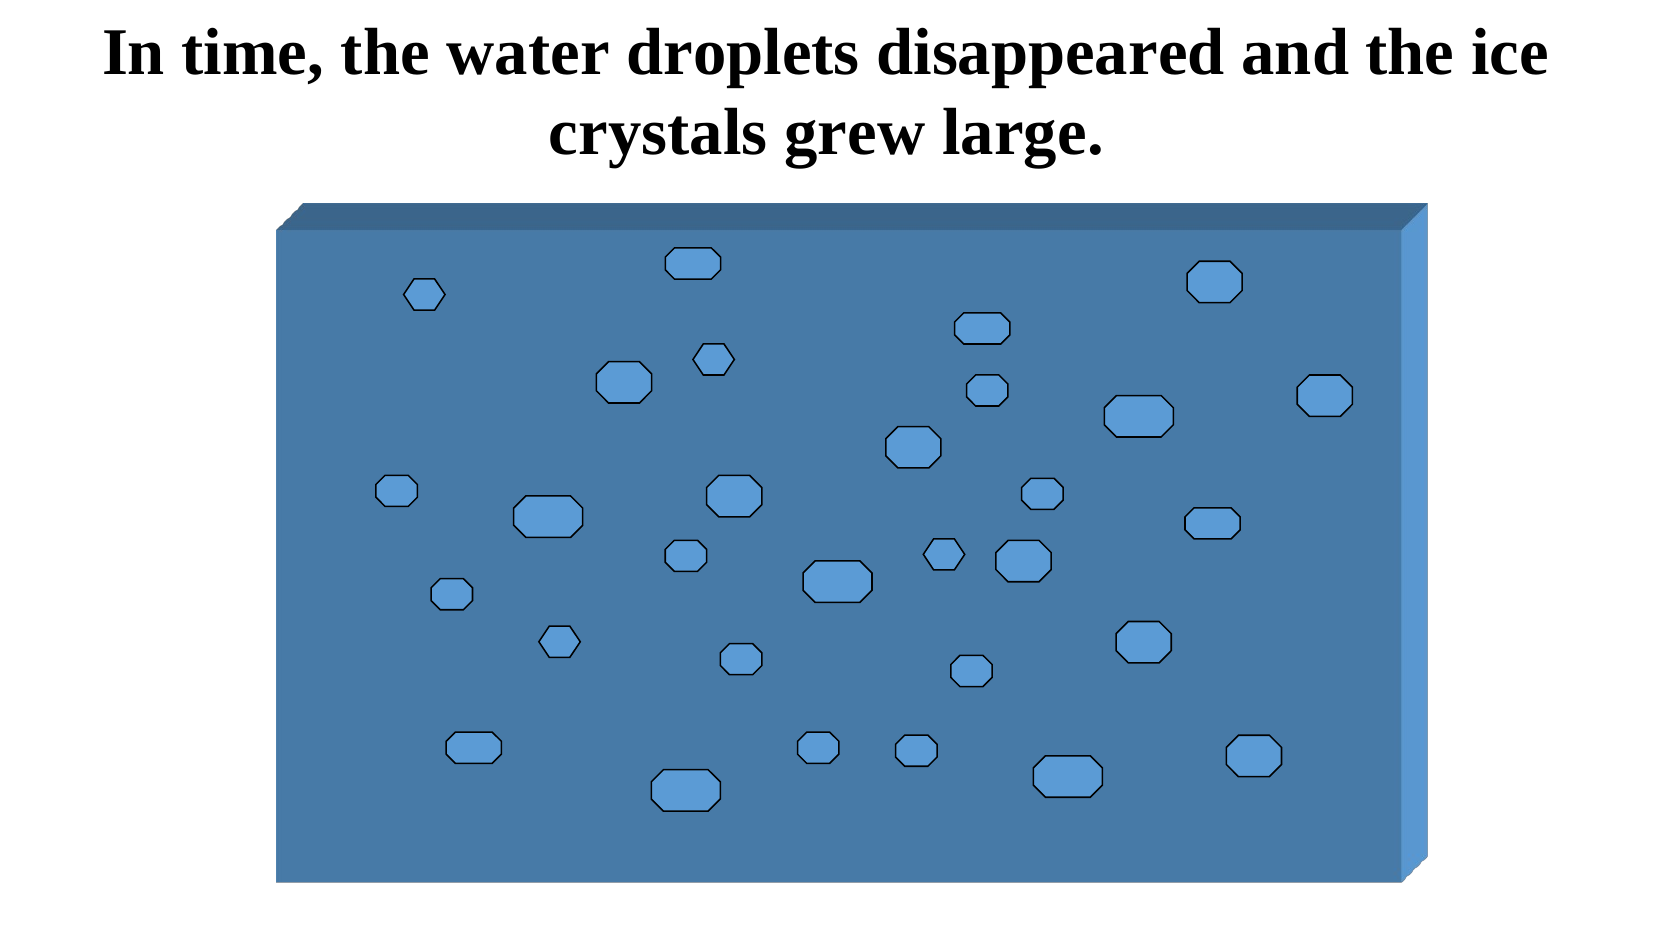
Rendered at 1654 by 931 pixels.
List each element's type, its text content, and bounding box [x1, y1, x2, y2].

text_box In time, the water droplets disappeared and the ice crystals grew large. [0, 0, 1654, 176]
text_box [276, 231, 1401, 882]
